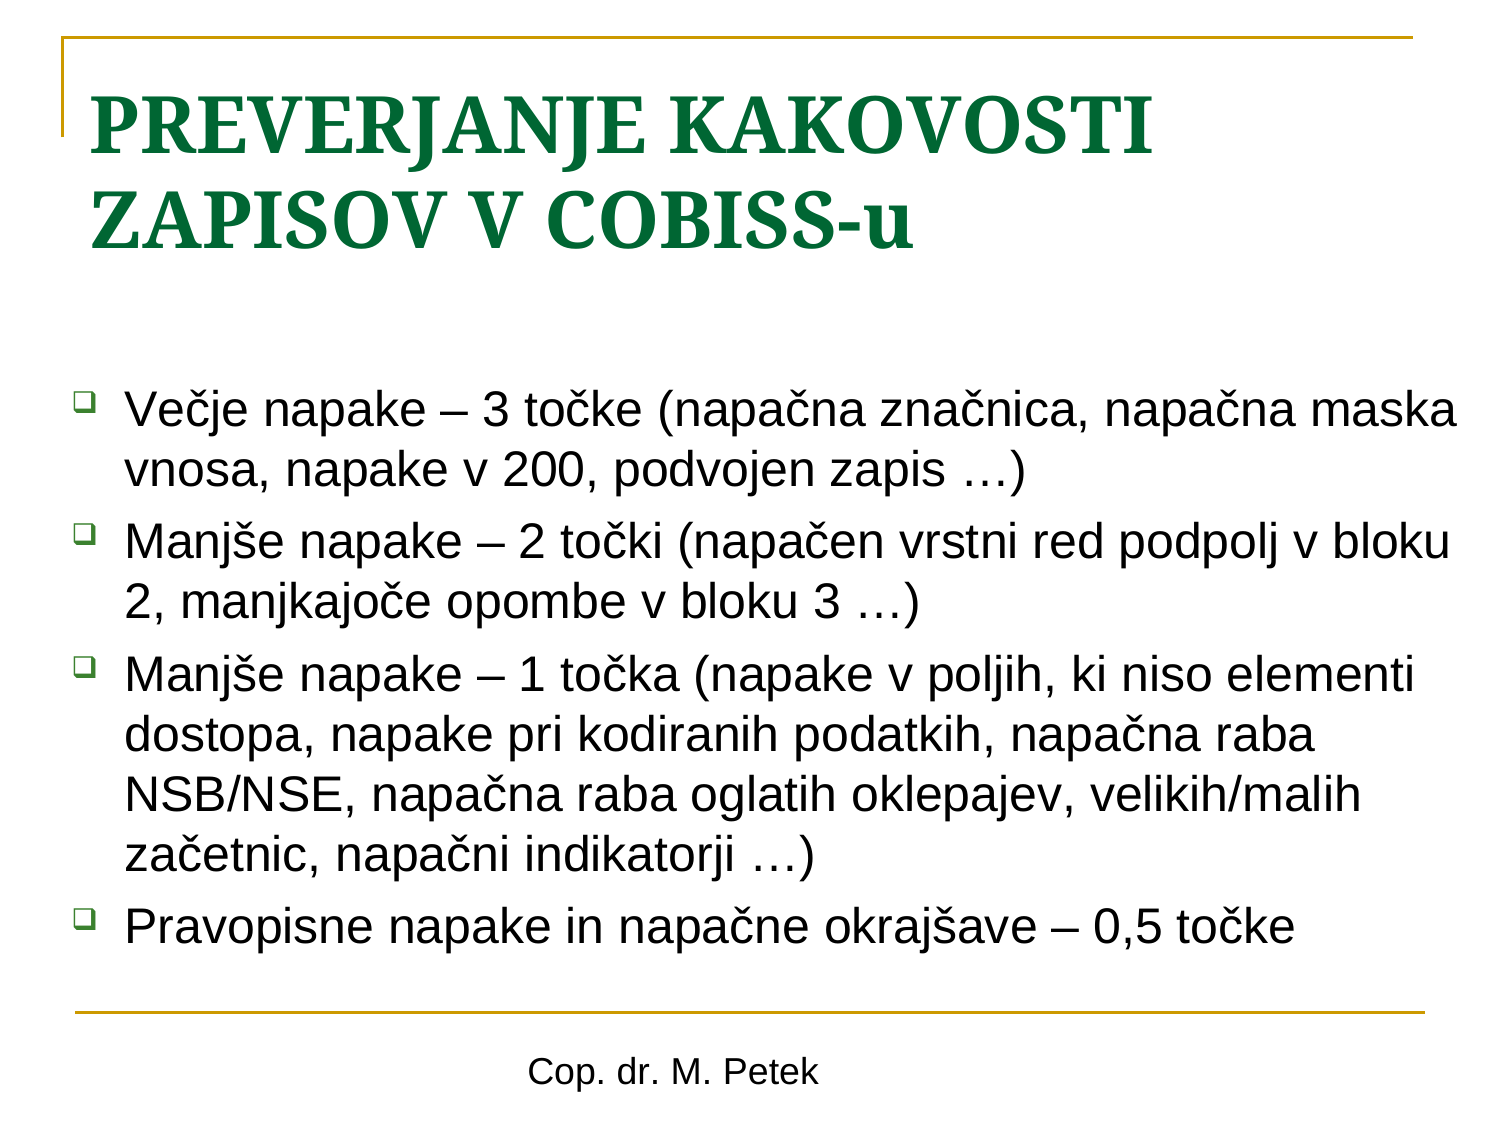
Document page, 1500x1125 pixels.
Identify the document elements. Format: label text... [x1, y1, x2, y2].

title PREVERJANJE KAKOVOSTI ZAPISOV V COBISS-u [75, 66, 1426, 272]
list Večje napake – 3 točke (napačna značnica, napačna maska vnosa, napake v 200, podvojen zapis …) Manjše napake – 2 točki (napačen vrstni red podpolj v bloku 2, manjkajoče opombe v bloku 3 …) Manjše napake – 1 točka (napake v poljih, ki niso elementi dostopa, napake pri kodiranih podatkih, napačna raba NSB/NSE, napačna raba oglatih oklepajev, velikih/malih začetnic, napačni indikatorji …) Pravopisne napake in napačne okrajšave – 0,5 točke [0, 290, 1500, 1034]
